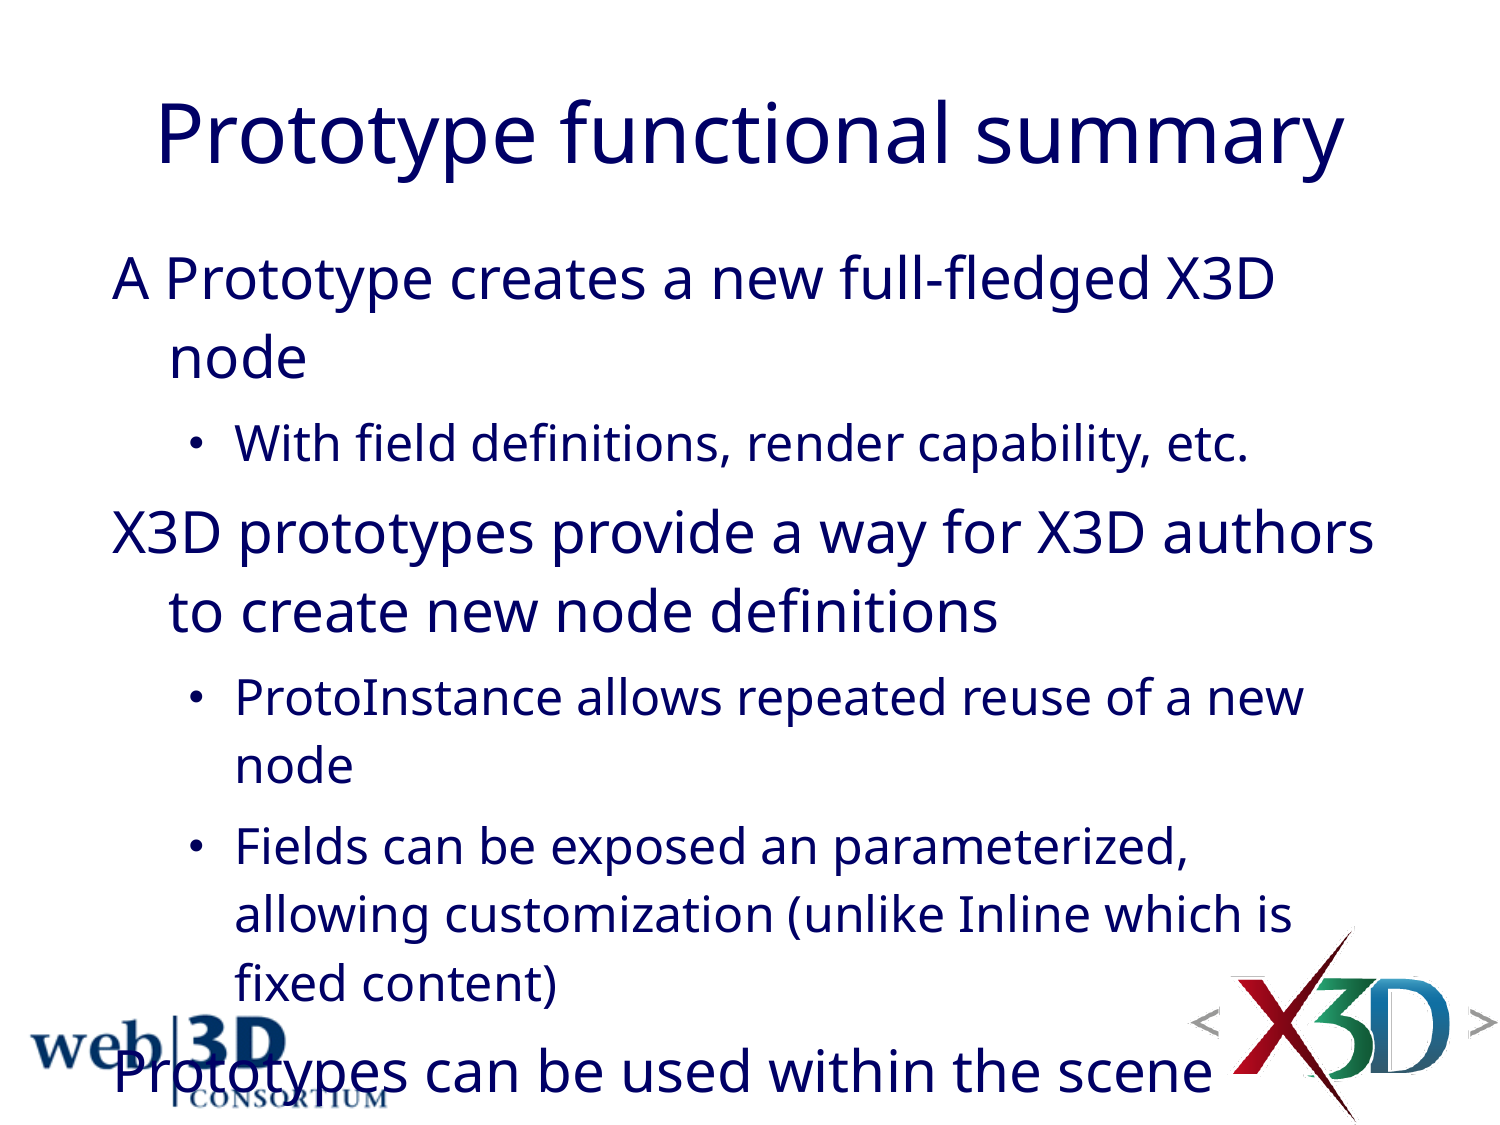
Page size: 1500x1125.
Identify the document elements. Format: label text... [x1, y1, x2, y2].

picture [1187, 926, 1500, 1125]
picture [12, 998, 413, 1118]
title Prototype functional summary [112, 37, 1388, 226]
list A Prototype creates a new full-fledged X3D node With field definitions, render capability, etc. X3D prototypes provide a way for X3D authors to create new node definitions ProtoInstance allows repeated reuse of a new node Fields can be exposed an parameterized, allowing customization (unlike Inline which is fixed content) Prototypes can be used within the scene where they are defined, or used externally ExternProtoDeclare gives reference to declaration [112, 237, 1388, 986]
picture [1190, 1064, 1206, 1073]
